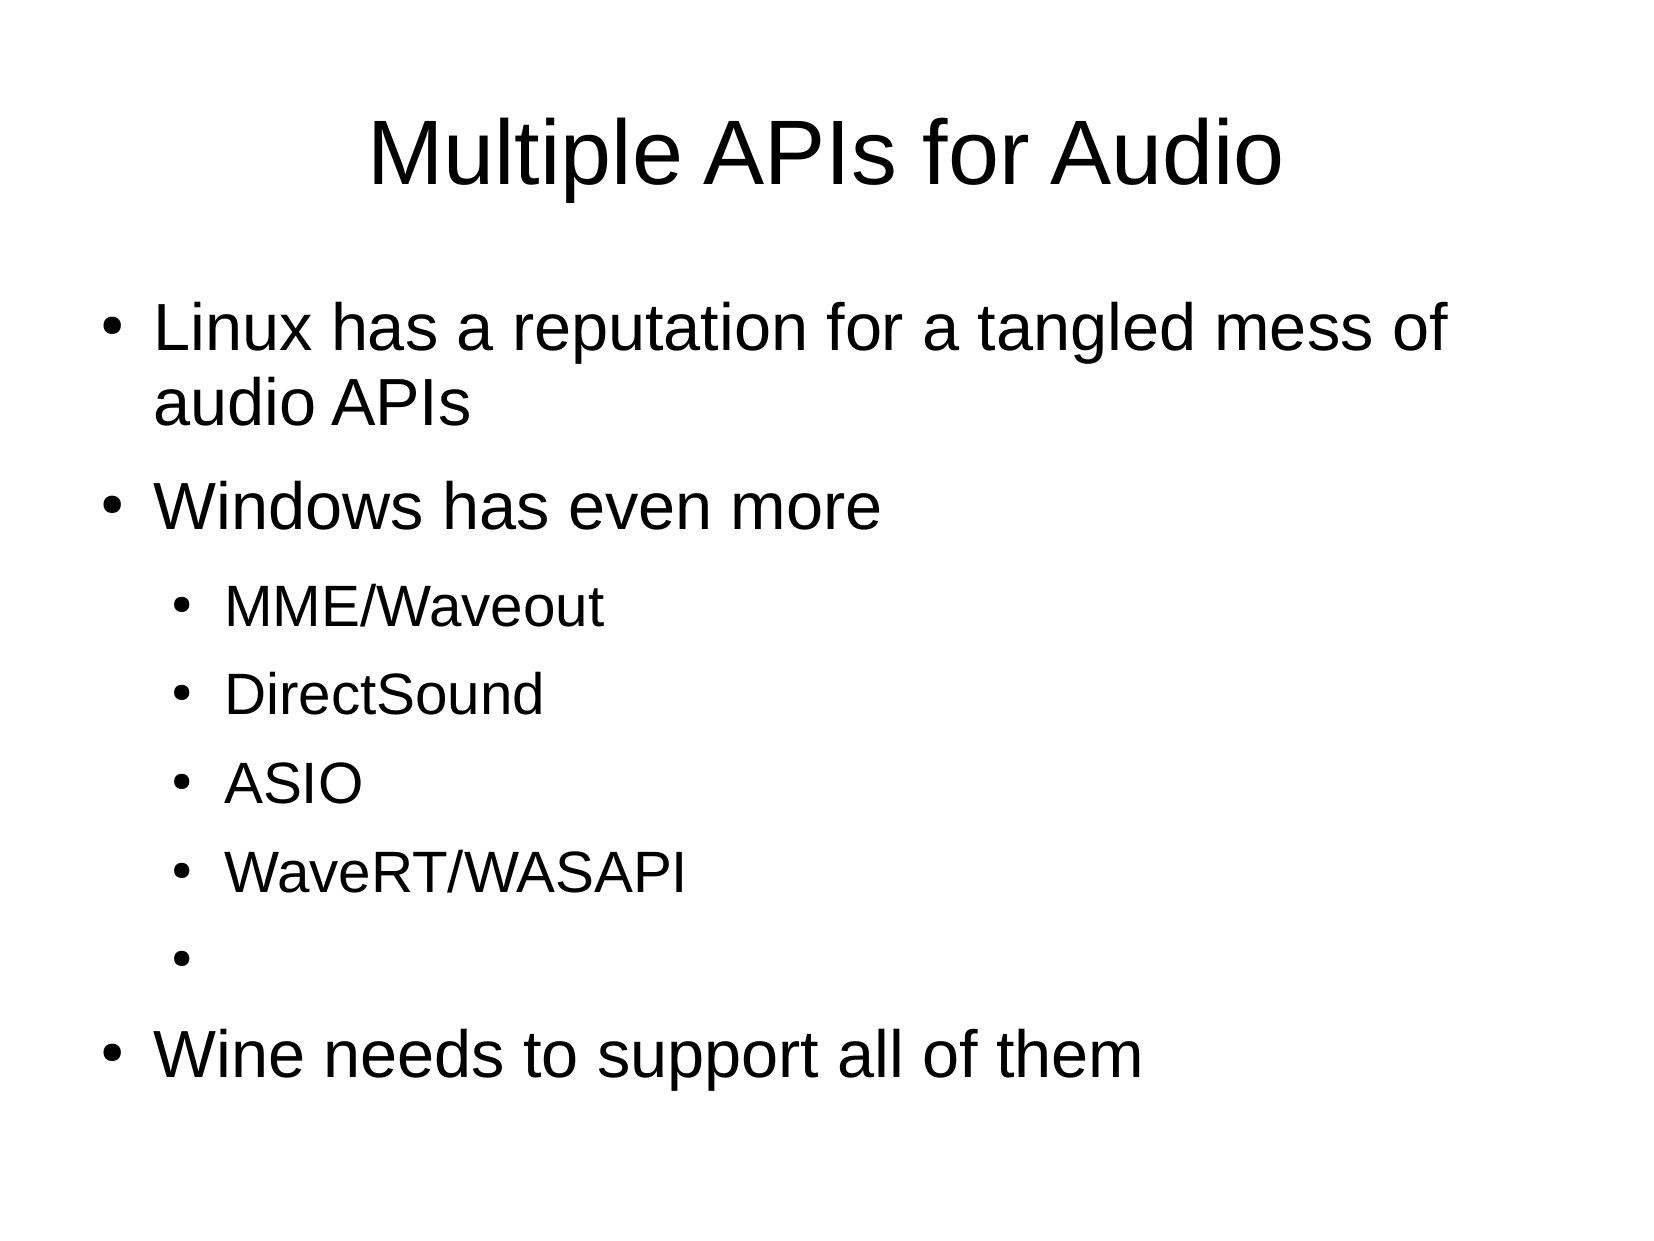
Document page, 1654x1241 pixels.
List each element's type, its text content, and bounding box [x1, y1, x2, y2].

list Linux has a reputation for a tangled mess of audio APIs Windows has even more MME/Waveout DirectSound ASIO WaveRT/WASAPI Wine needs to support all of them [82, 290, 1571, 1094]
title Multiple APIs for Audio [82, 49, 1571, 257]
